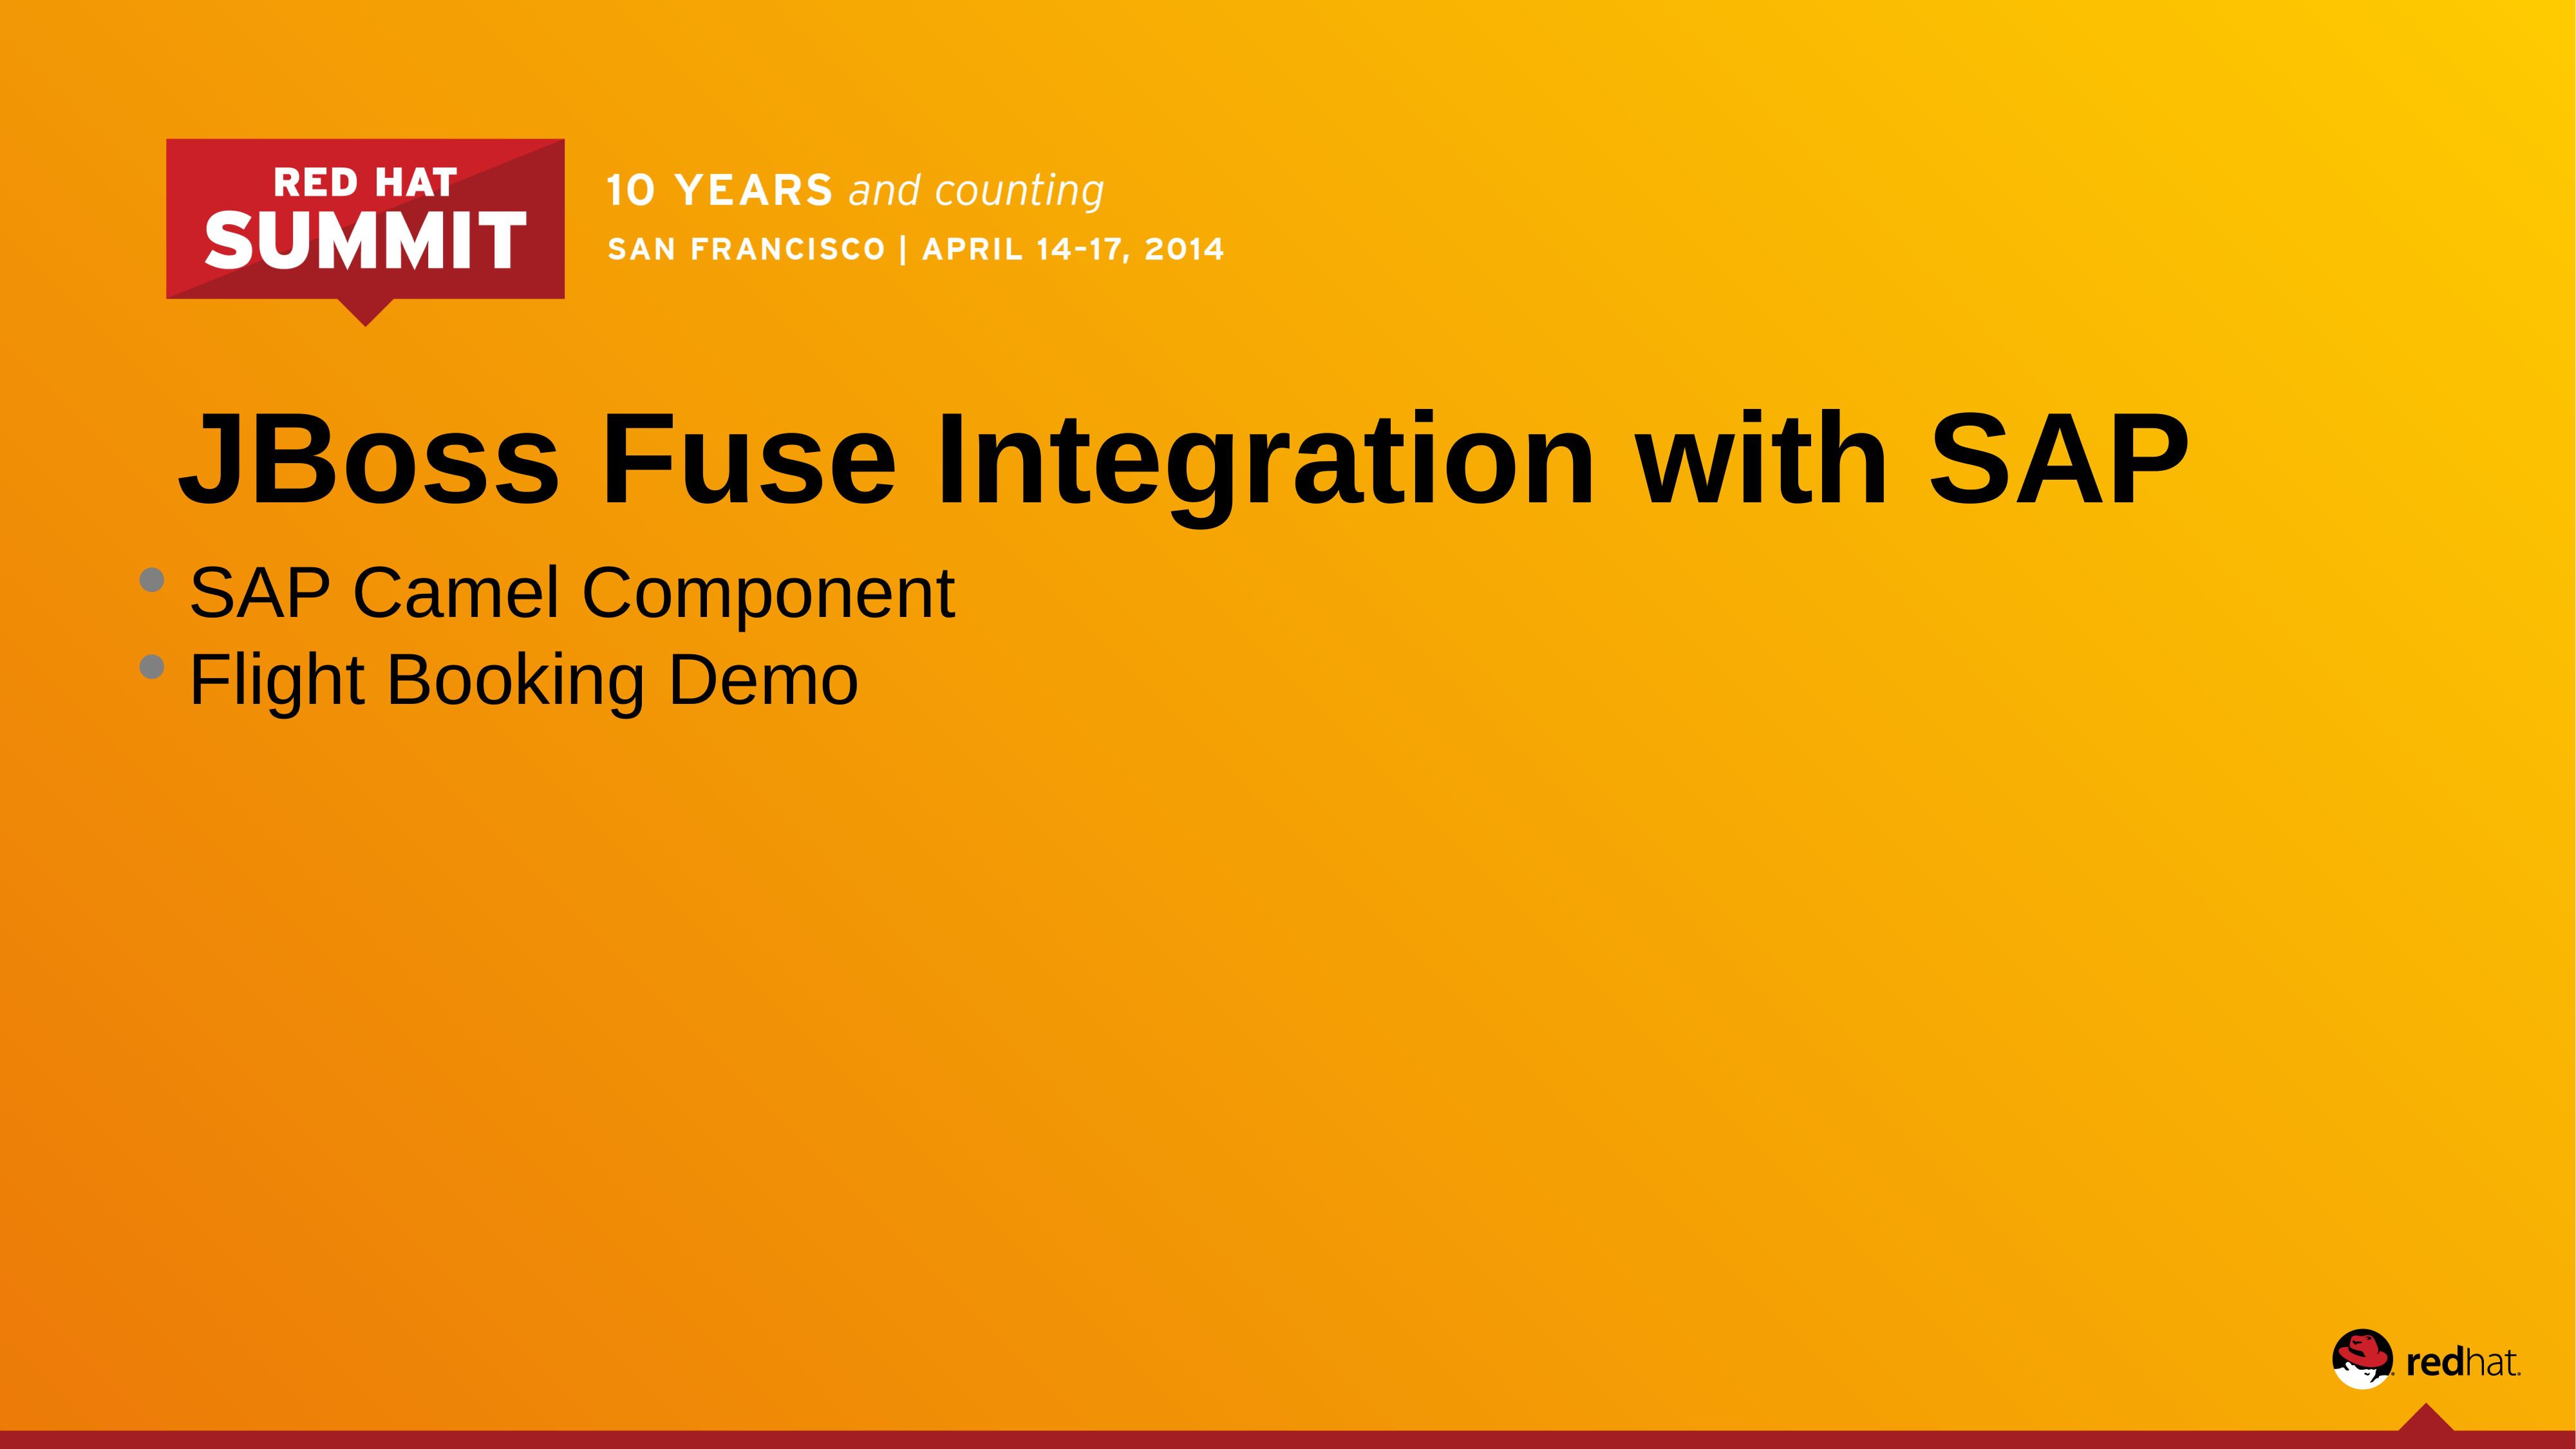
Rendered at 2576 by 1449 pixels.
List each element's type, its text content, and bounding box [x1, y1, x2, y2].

title JBoss Fuse Integration with SAP [131, 330, 2449, 572]
picture [0, 0, 2576, 1449]
list SAP Camel Component Flight Booking Demo [129, 539, 2447, 1449]
